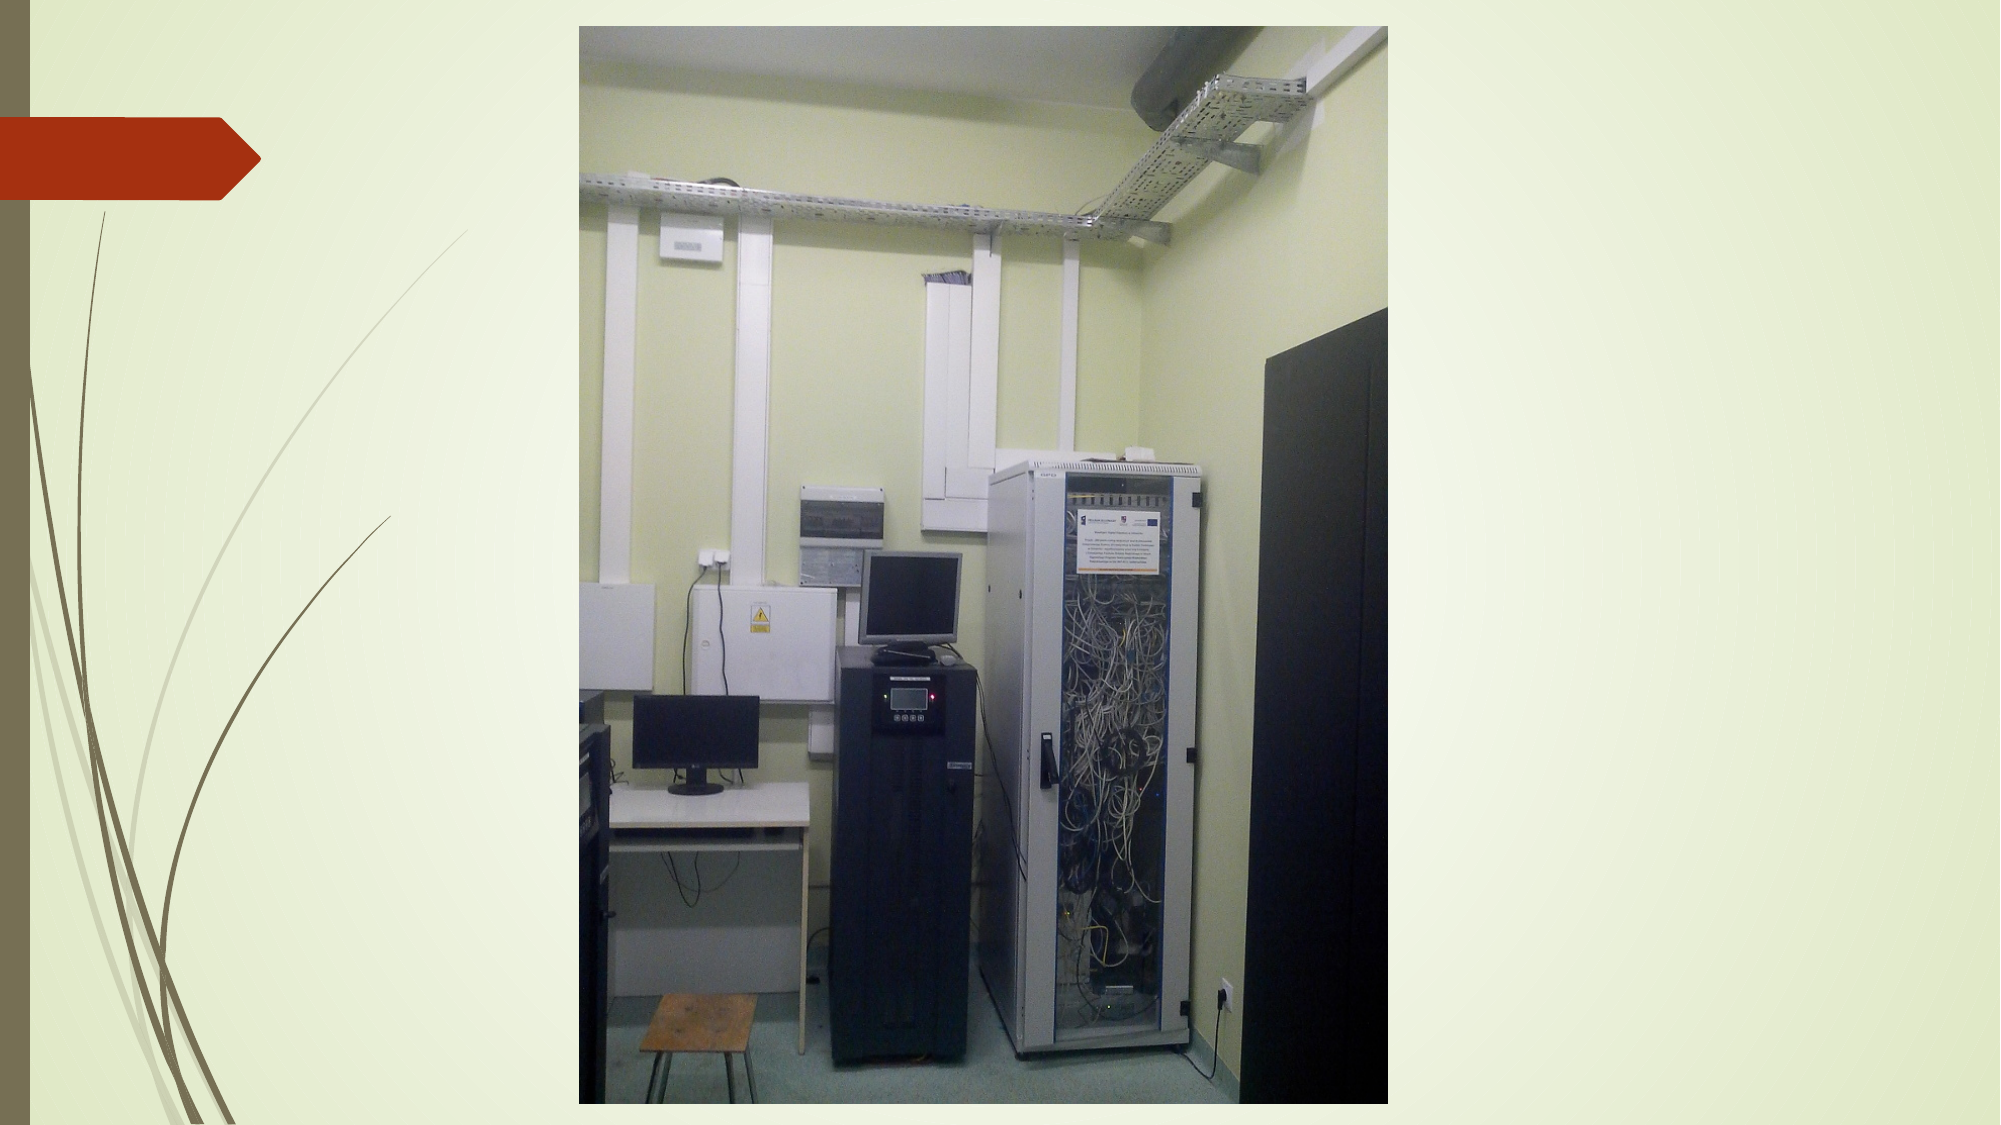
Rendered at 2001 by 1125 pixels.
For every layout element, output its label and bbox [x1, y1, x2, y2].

picture [579, 26, 1388, 1104]
